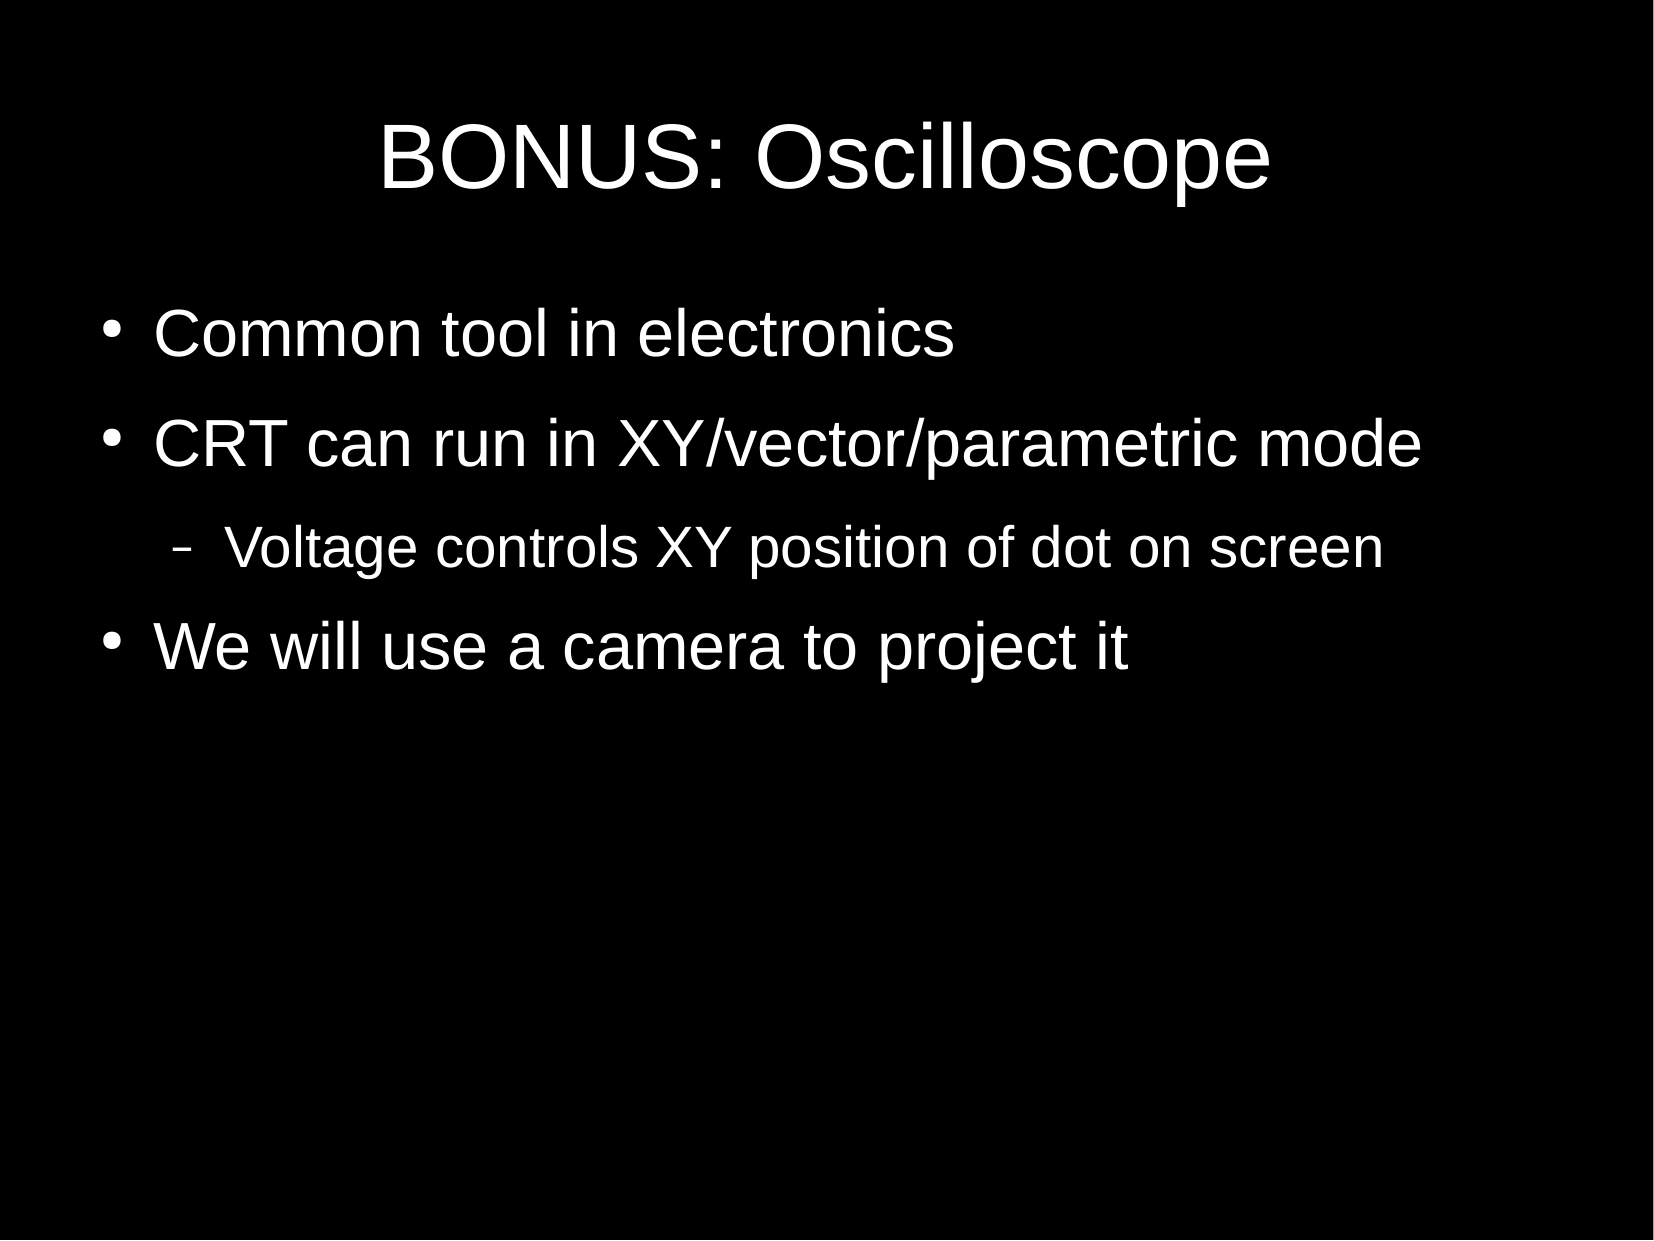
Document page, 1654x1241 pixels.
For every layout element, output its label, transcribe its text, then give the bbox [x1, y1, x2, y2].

list Common tool in electronics CRT can run in XY/vector/parametric mode Voltage controls XY position of dot on screen We will use a camera to project it [82, 290, 1570, 1123]
title BONUS: Oscilloscope [82, 56, 1570, 248]
